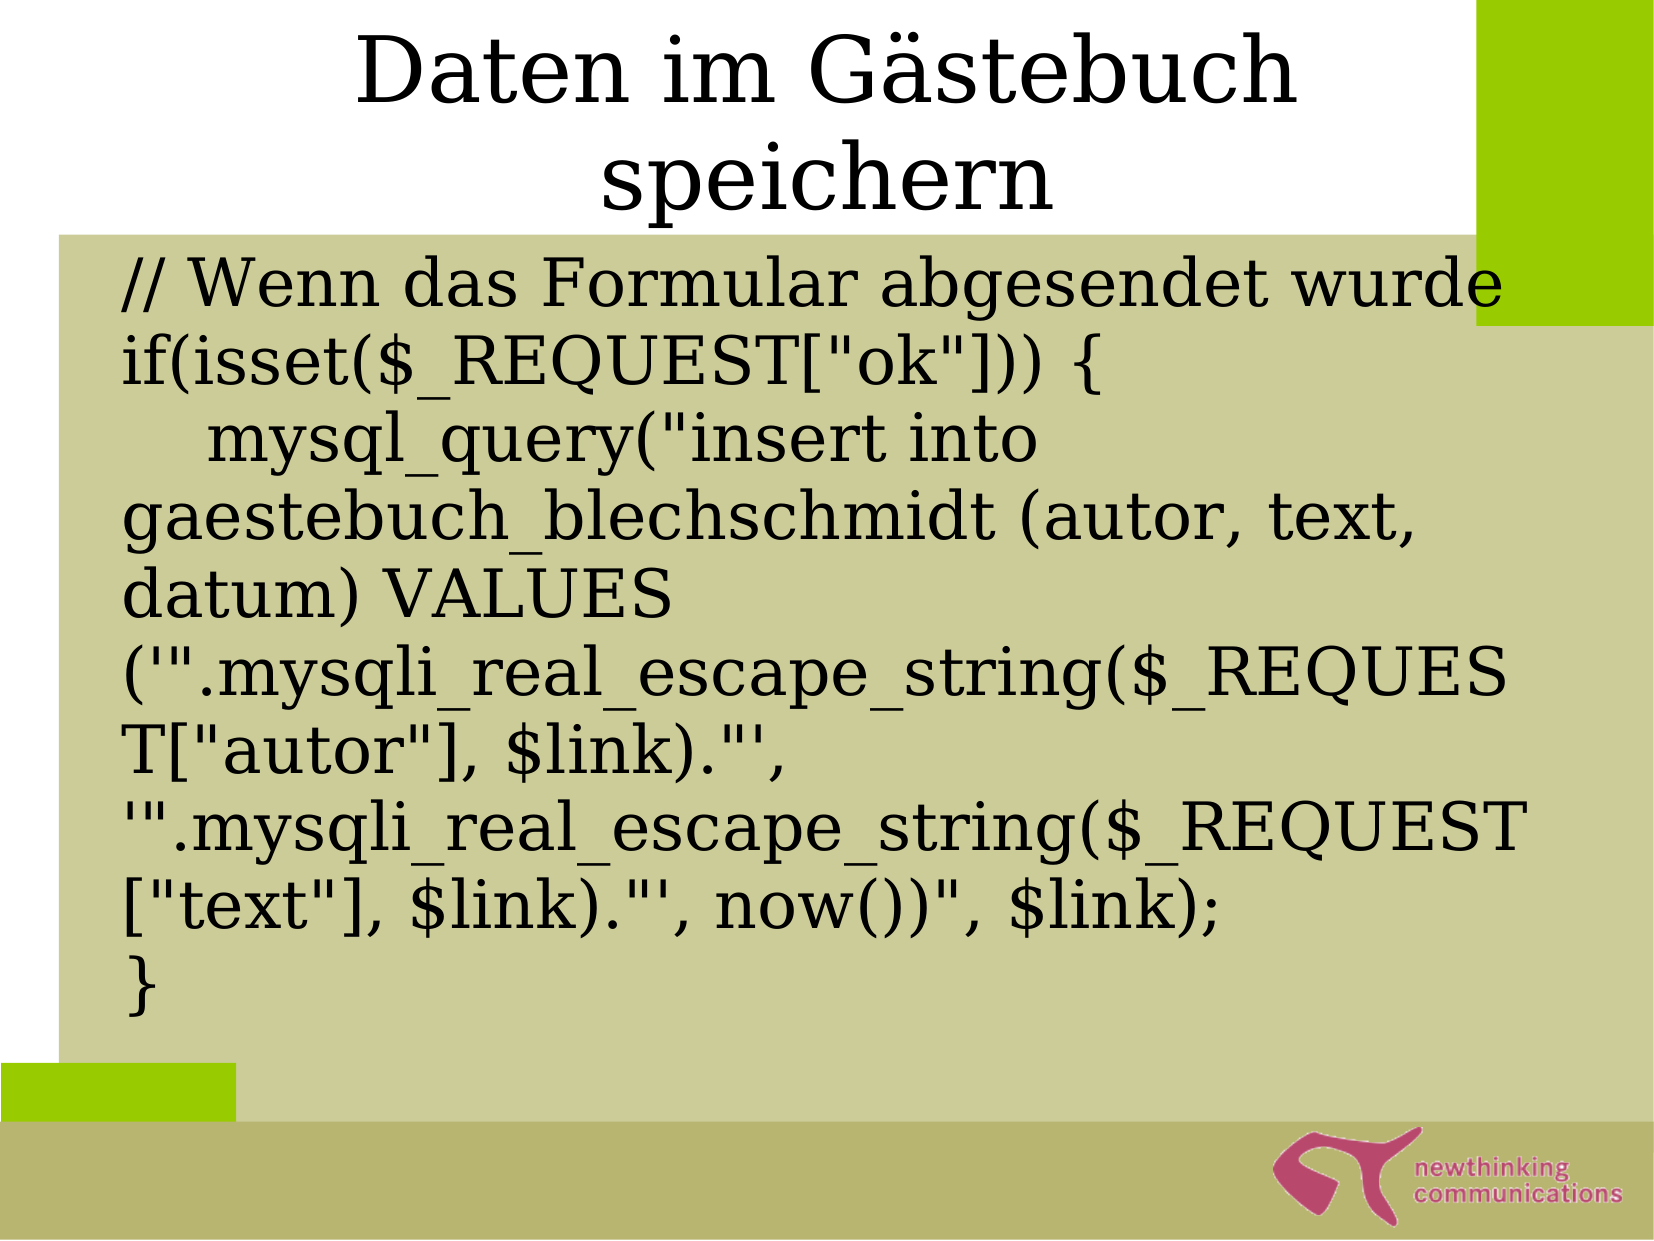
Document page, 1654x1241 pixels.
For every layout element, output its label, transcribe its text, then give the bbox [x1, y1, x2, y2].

subtitle // Wenn das Formular abgesendet wurde if(isset($_REQUEST["ok"])) { mysql_query("insert into gaestebuch_blechschmidt (autor, text, datum) VALUES ('".mysqli_real_escape_string($_REQUEST["autor"], $link)."', '".mysqli_real_escape_string($_REQUEST["text"], $link)."', now())", $link); } [121, 244, 1534, 1026]
picture [1273, 1127, 1641, 1241]
title Daten im Gästebuch speichern [121, 16, 1534, 231]
